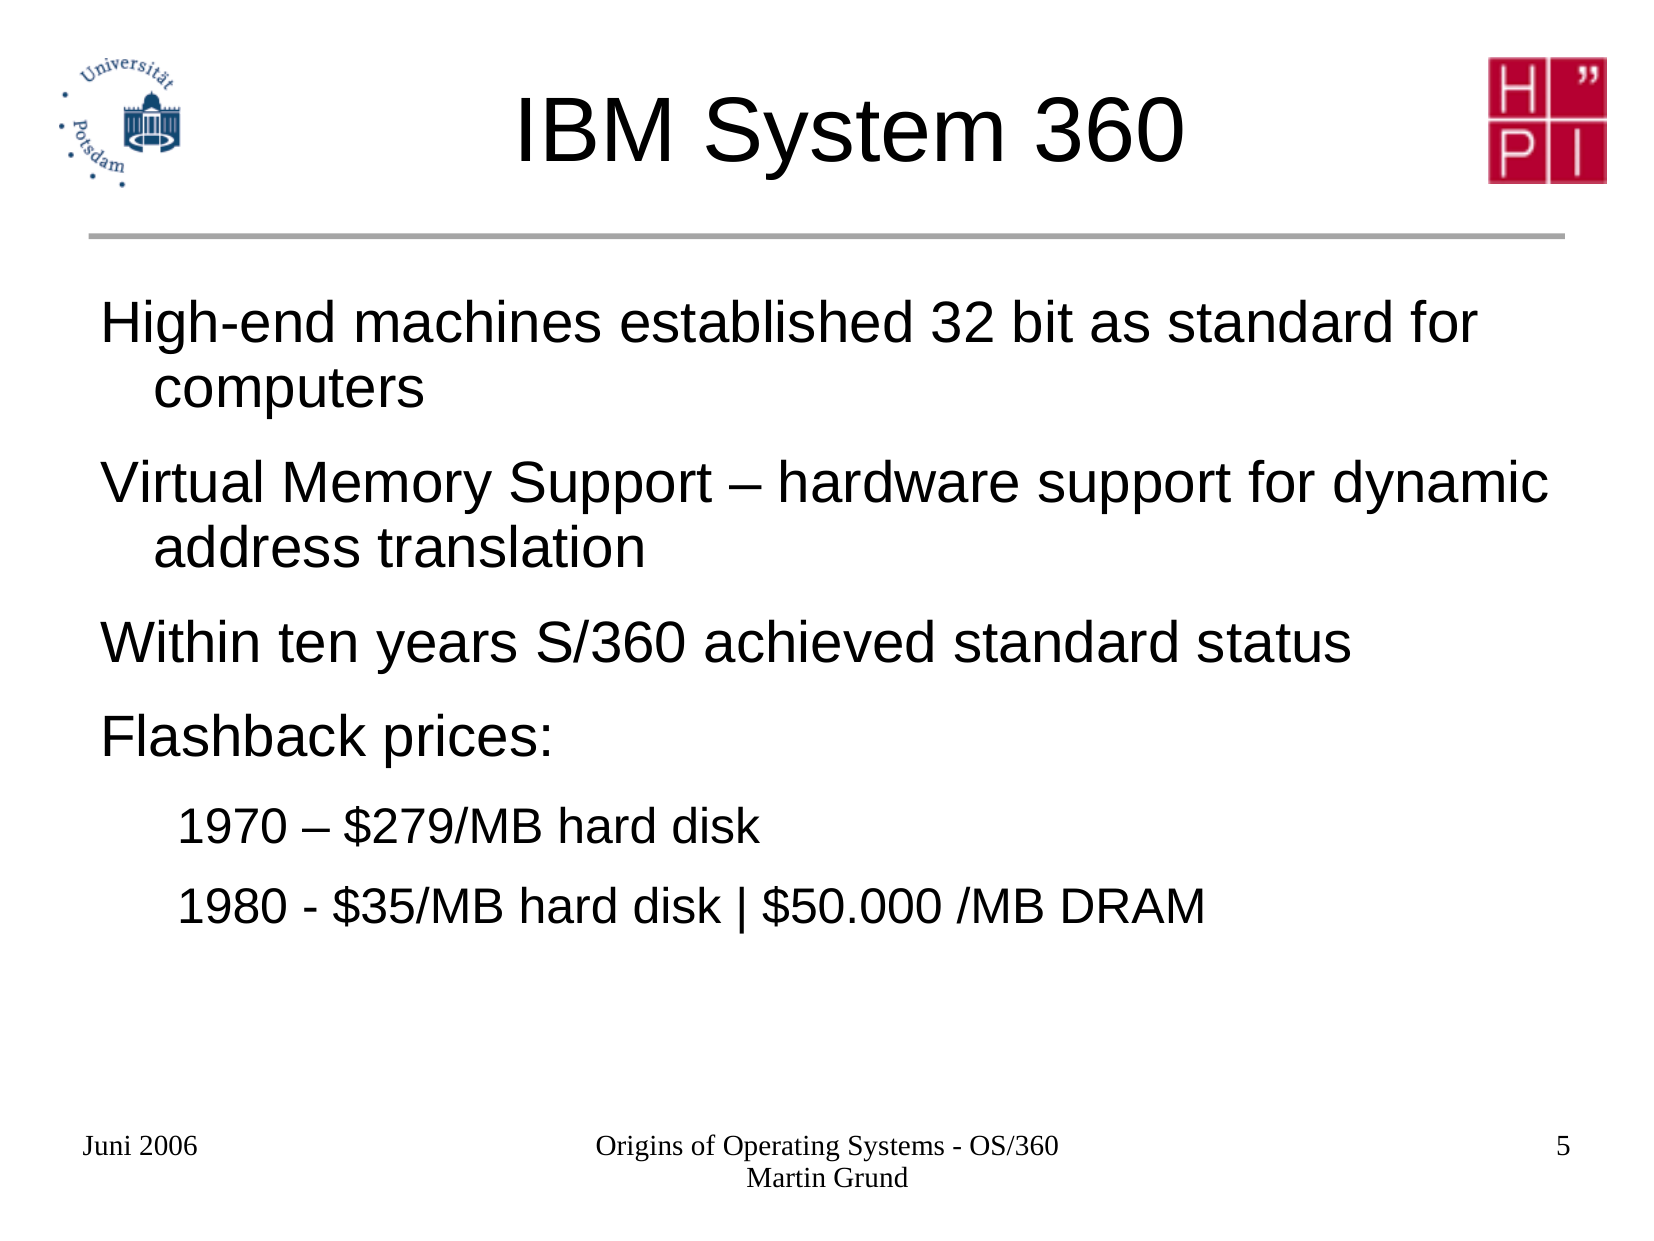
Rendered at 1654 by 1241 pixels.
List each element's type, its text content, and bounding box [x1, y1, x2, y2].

picture [59, 58, 181, 188]
list High-end machines established 32 bit as standard for computers Virtual Memory Support – hardware support for dynamic address translation Within ten years S/360 achieved standard status Flashback prices: 1970 – $279/MB hard disk 1980 - $35/MB hard disk | $50.000 /MB DRAM [82, 290, 1571, 1109]
picture [1488, 57, 1607, 184]
title IBM System 360 [230, 25, 1471, 233]
